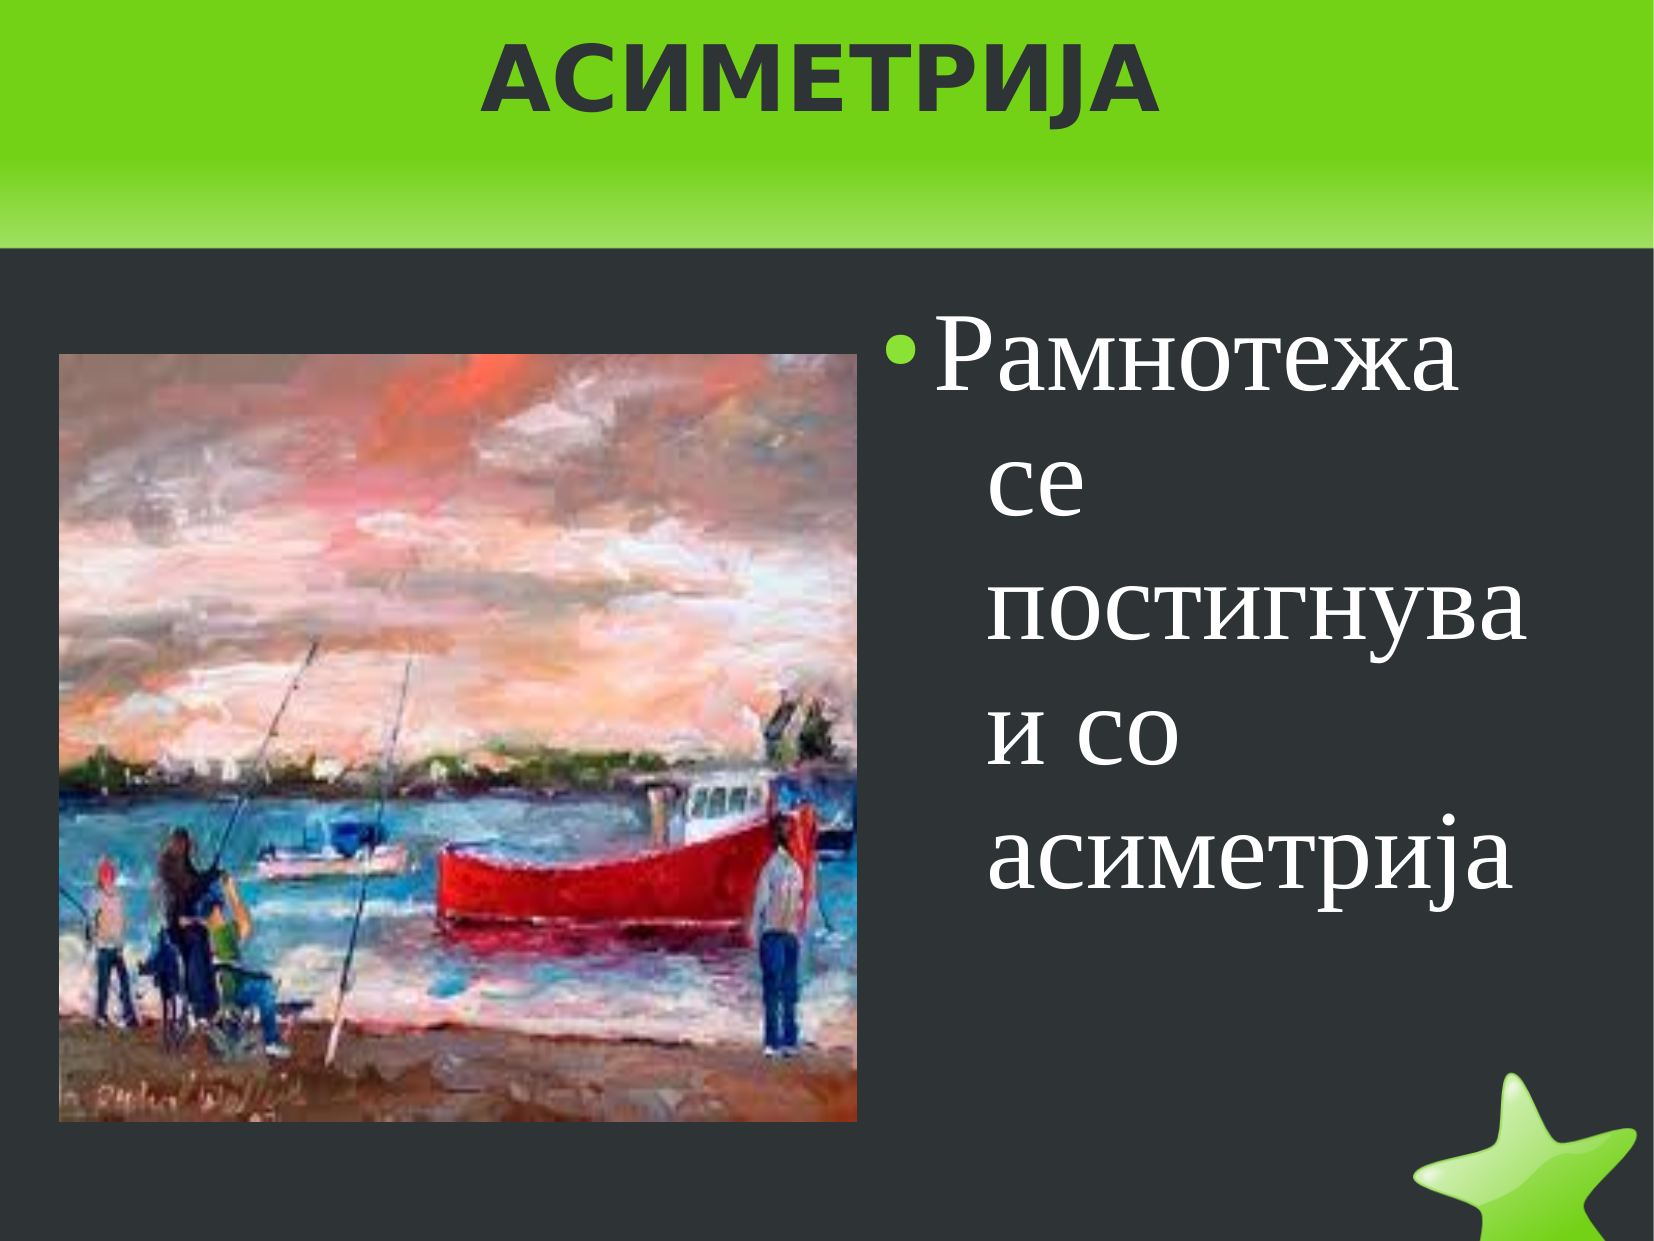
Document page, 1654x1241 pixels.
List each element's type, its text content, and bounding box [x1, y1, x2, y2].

list Рамнотежа се постигнува и со асиметрија [845, 290, 1572, 1094]
picture [0, 0, 1654, 1241]
title АСИМЕТРИЈА [76, 25, 1565, 240]
